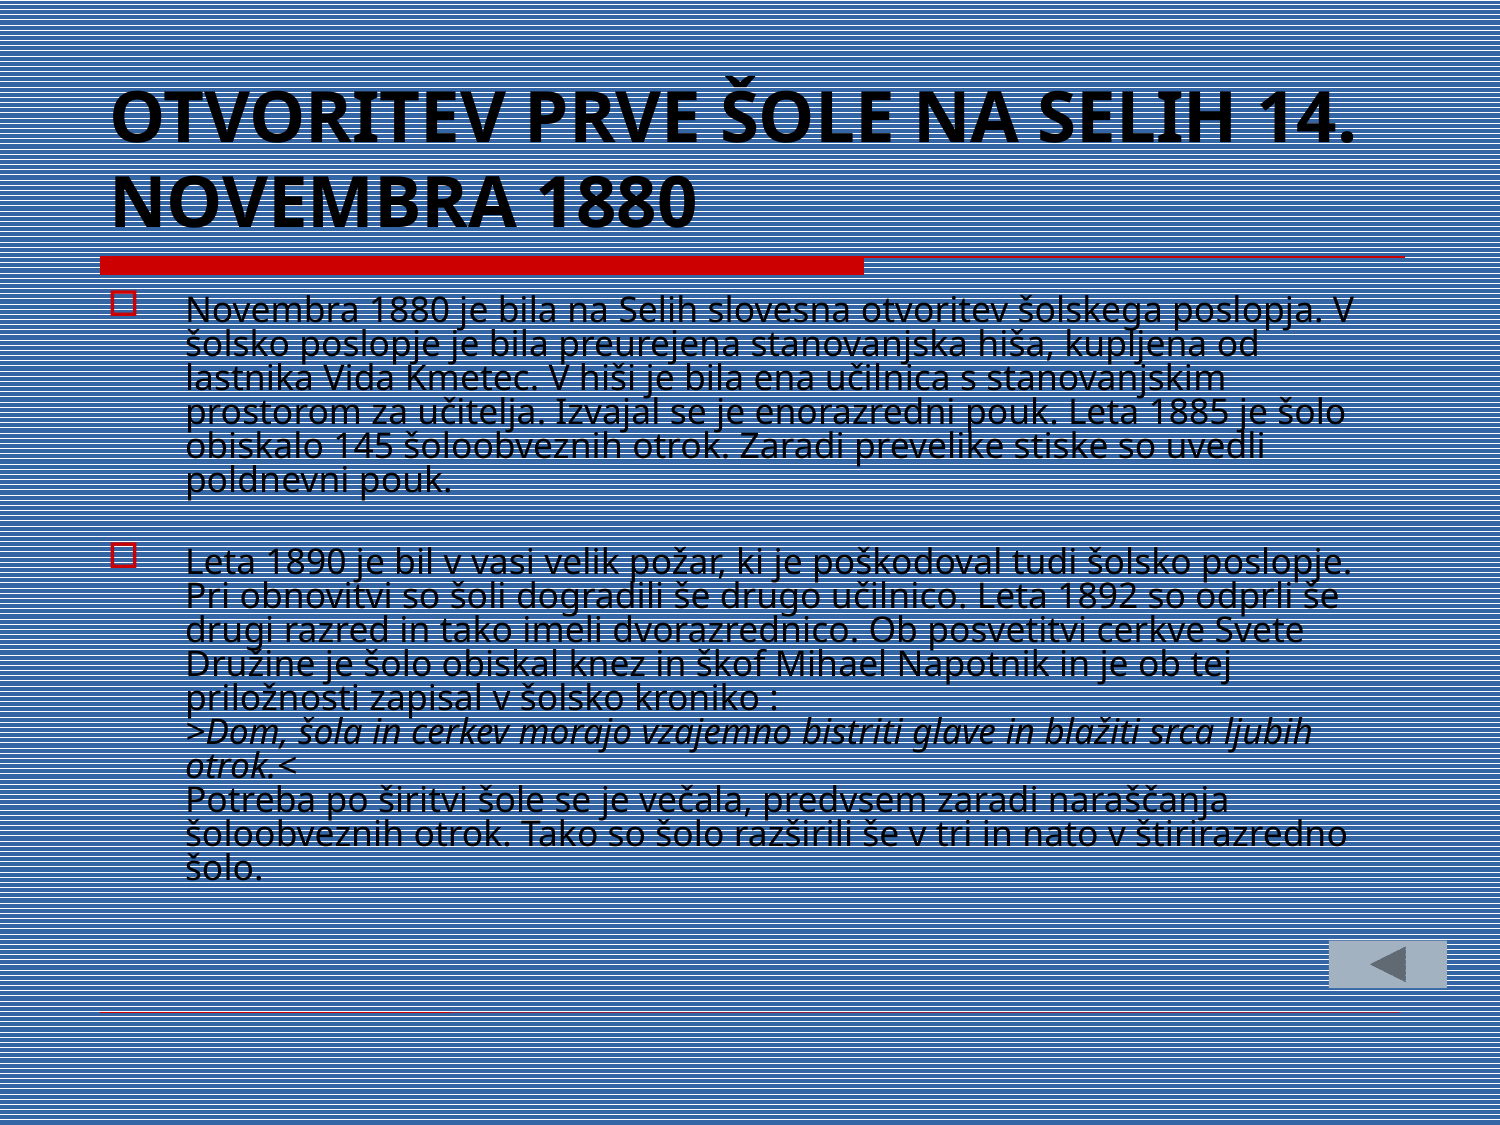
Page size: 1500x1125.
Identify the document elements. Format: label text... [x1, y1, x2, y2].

list Novembra 1880 je bila na Selih slovesna otvoritev šolskega poslopja. V šolsko poslopje je bila preurejena stanovanjska hiša, kupljena od lastnika Vida Kmetec. V hiši je bila ena učil­nica s stanovanjskim prostorom za učitelja. Izvajal se je enorazredni pouk. Leta 1885 je šolo obiskalo 145 šoloob­veznih otrok. Zaradi prevelike stiske so uvedli poldnevni pouk. Leta 1890 je bil v vasi velik požar, ki je poškodoval tudi šolsko poslopje. Pri obnovitvi so šoli dogradili še drugo učilnico. Leta 1892 so odprli še drugi razred in tako imeli dvorazrednico. Ob posvetitvi cerkve Svete Družine je šolo obiskal knez in škof Mihael Napotnik in je ob tej priložnosti zapisal v šolsko kroniko : >Dom, šola in cerkev morajo vzajemno bistriti glave in blažiti srca ljubih otrok.< Potreba po širitvi šole se je večala, predvsem zaradi nara­ščanja šoloobveznih otrok. Tako so šolo razširili še v tri in nato v štirirazredno šolo. [92, 287, 1406, 988]
title OTVORITEV PRVE ŠOLE NA SELIH 14. NOVEMBRA 1880 [94, 50, 1407, 250]
text_box [1328, 940, 1447, 989]
